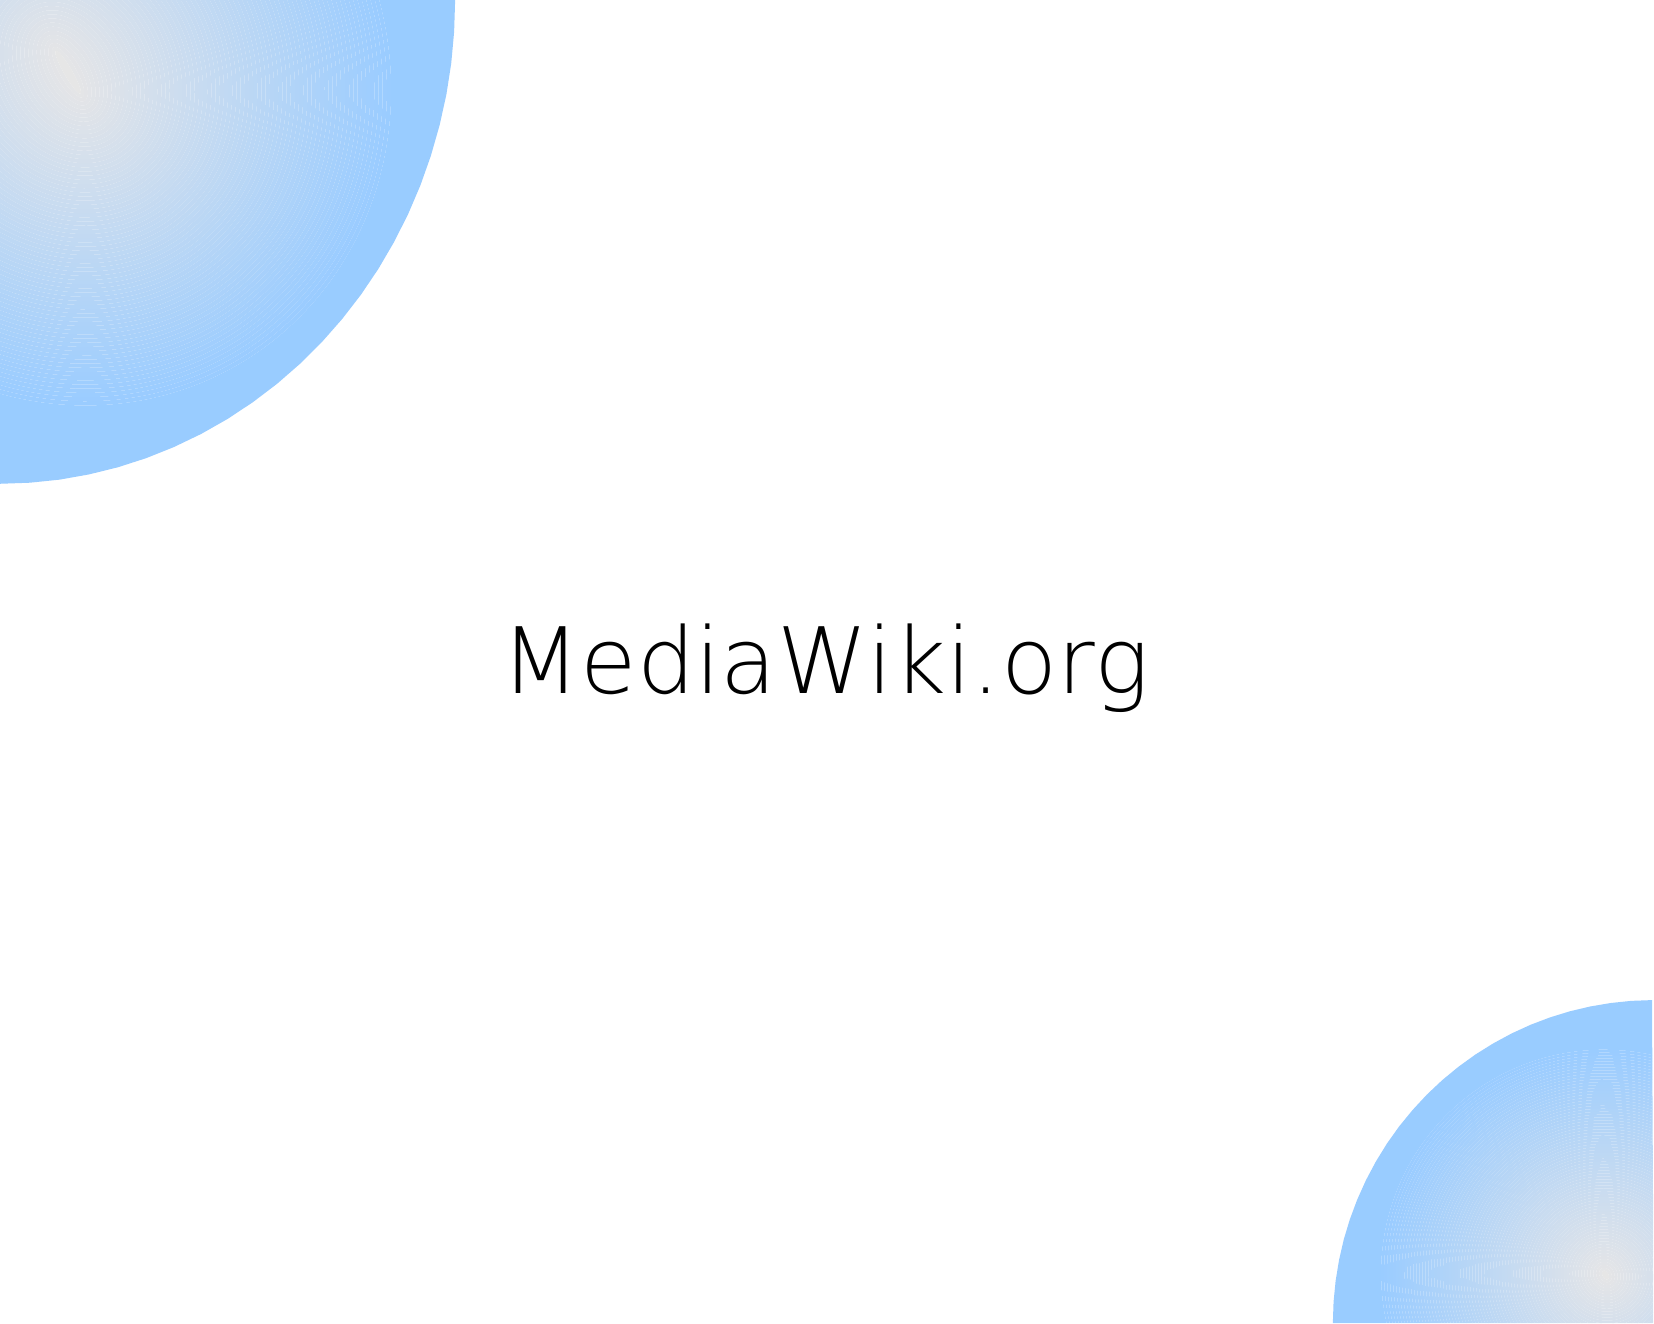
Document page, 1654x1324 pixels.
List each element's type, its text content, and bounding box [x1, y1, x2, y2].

subtitle MediaWiki.org [82, 149, 1571, 1174]
